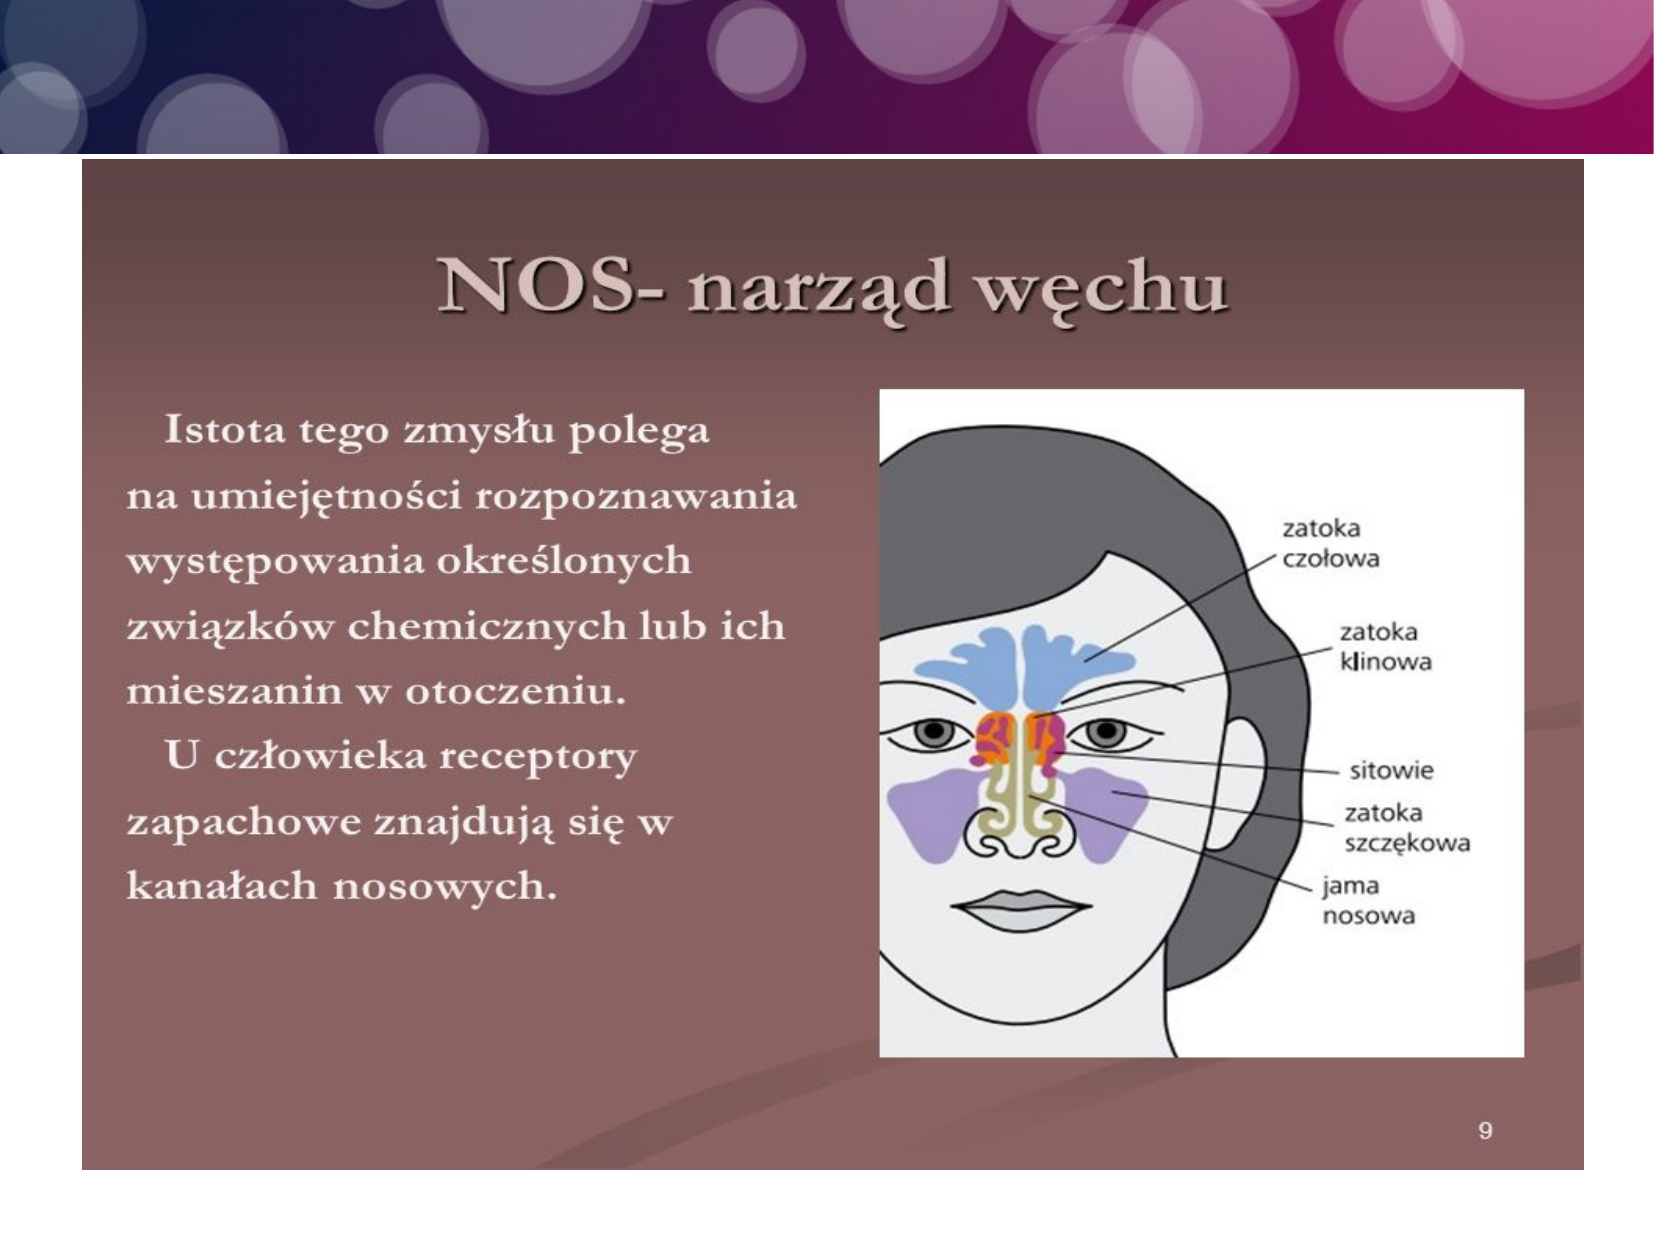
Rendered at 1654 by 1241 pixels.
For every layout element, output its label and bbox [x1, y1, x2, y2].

picture [82, 159, 1584, 1170]
